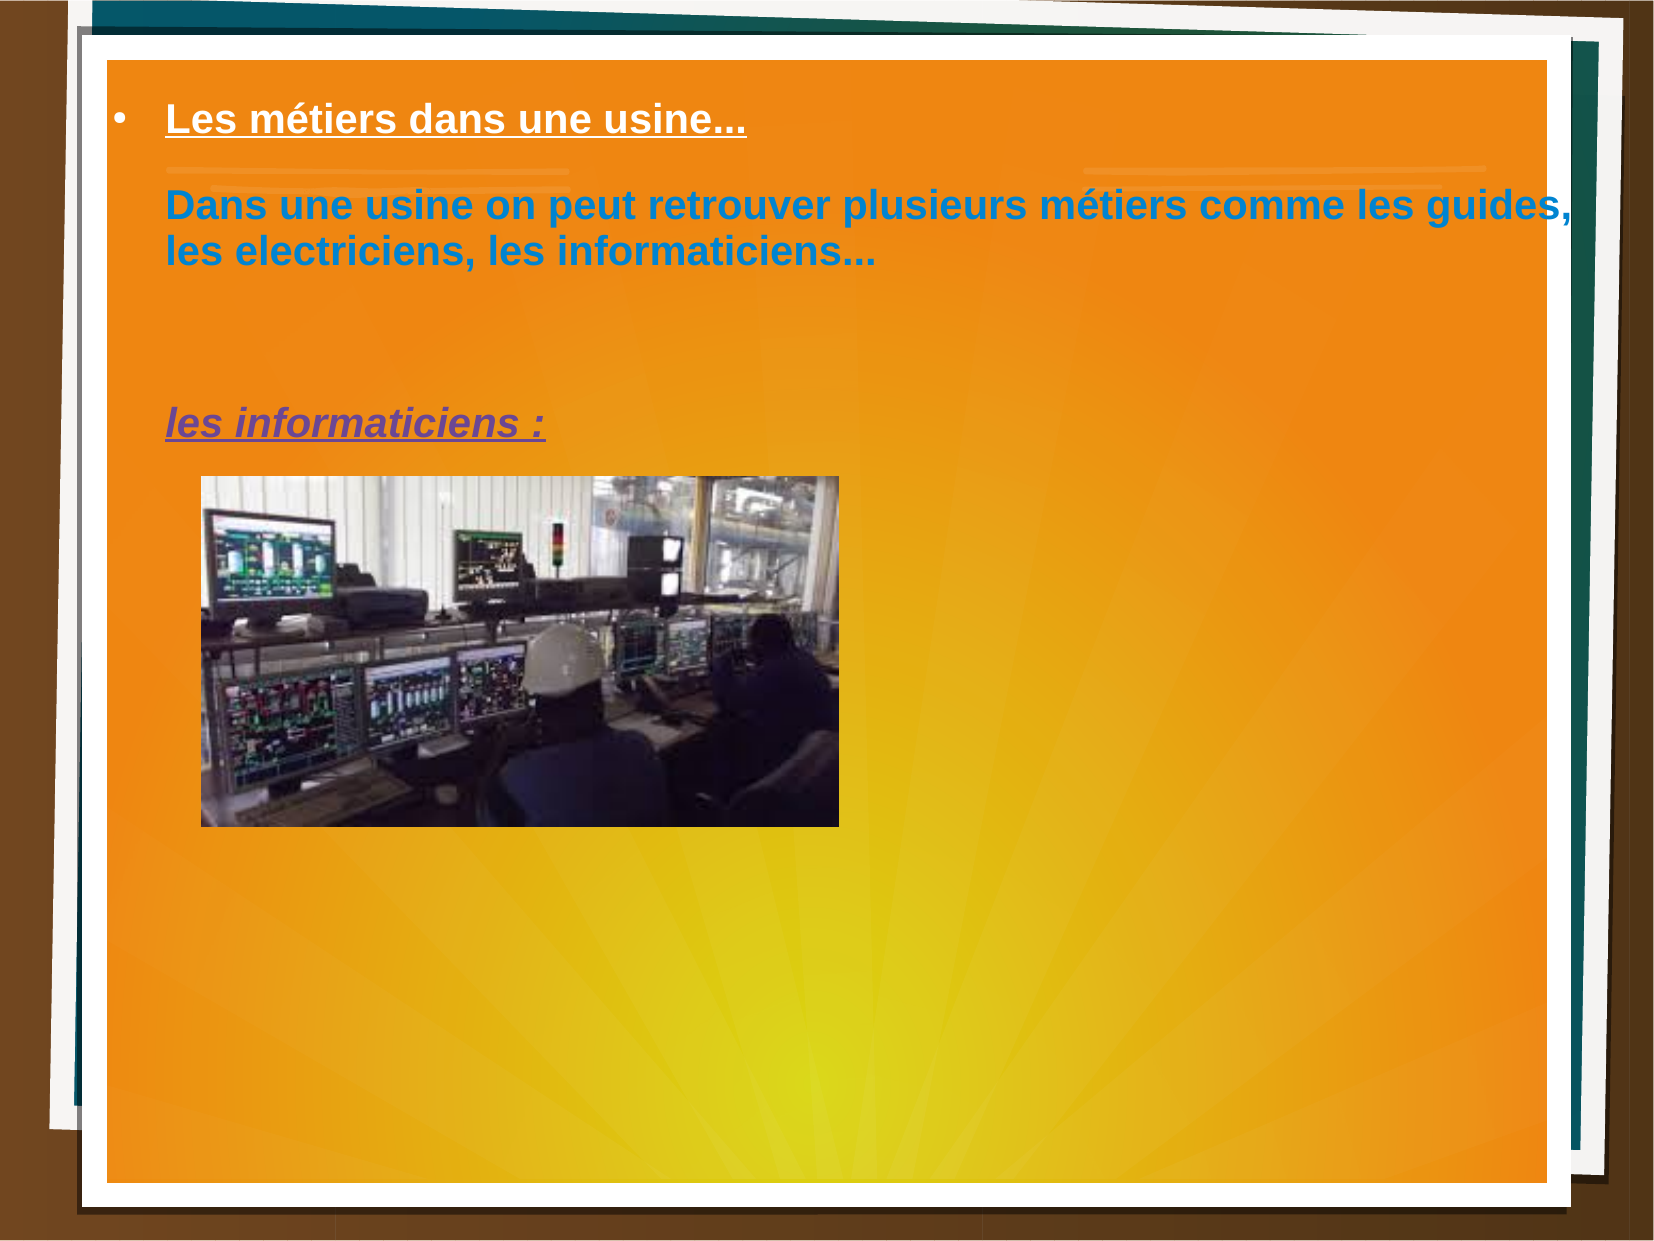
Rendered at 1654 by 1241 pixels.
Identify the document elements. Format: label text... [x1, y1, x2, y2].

picture [201, 476, 839, 827]
list Les métiers dans une usine... Dans une usine on peut retrouver plusieurs métiers comme les guides, les electriciens, les informaticiens... les informaticiens : [94, 95, 1583, 1182]
